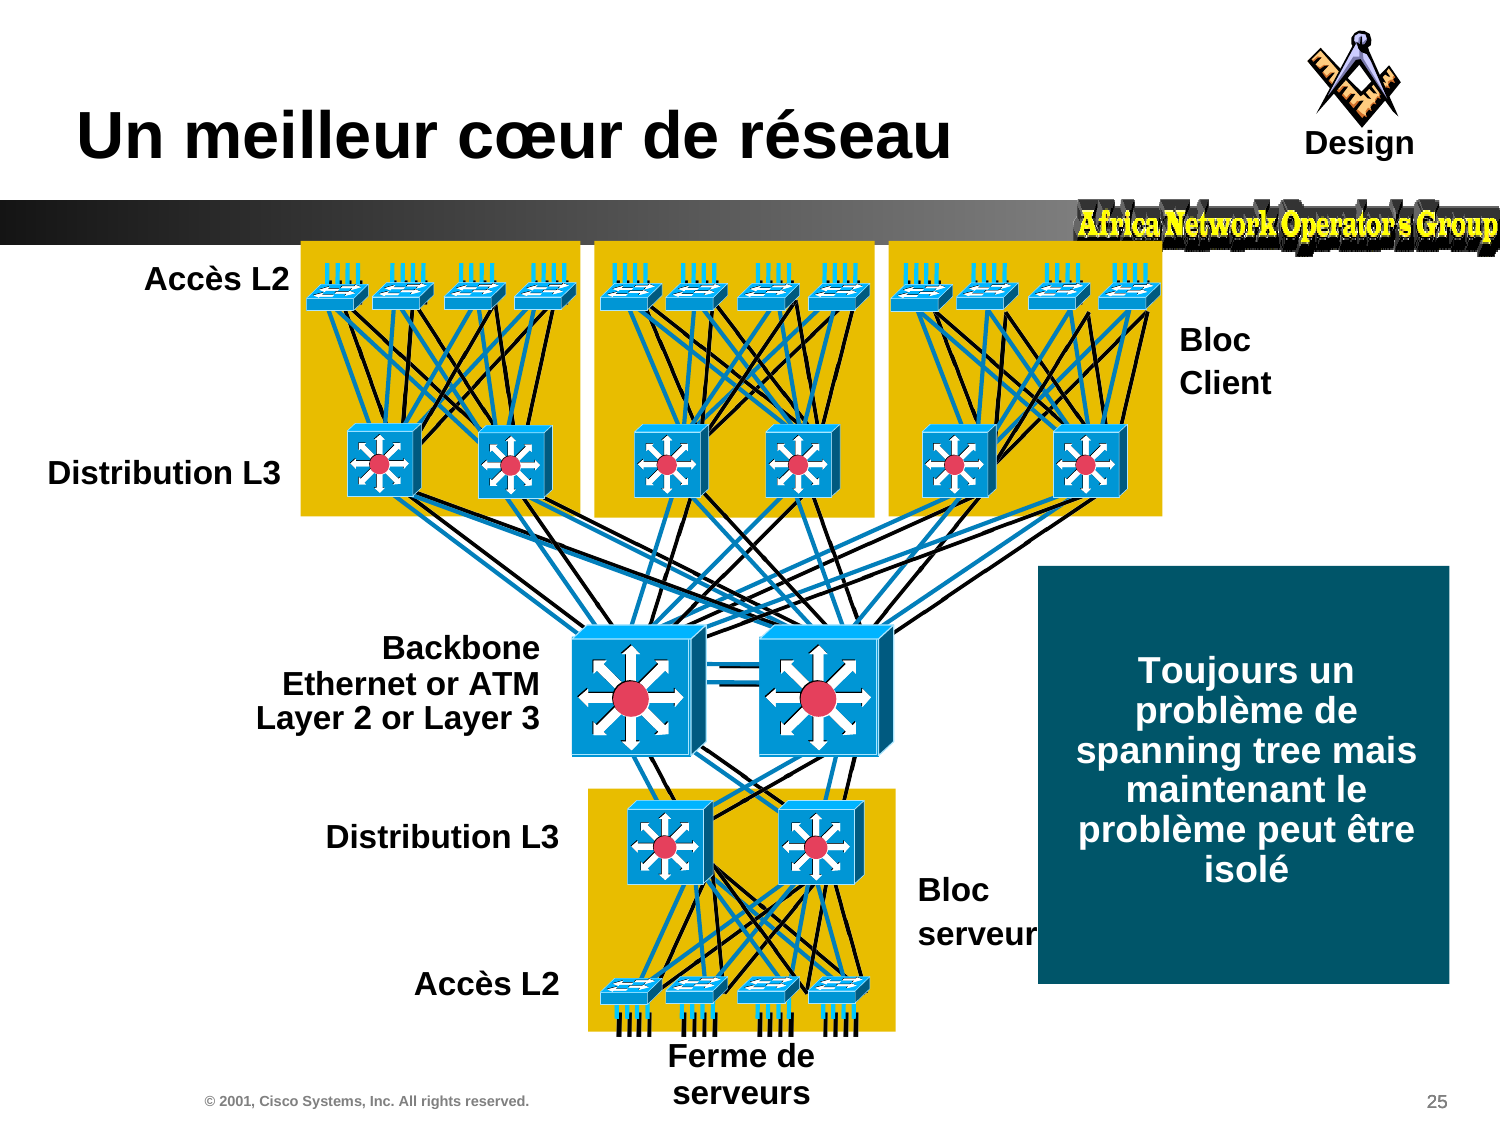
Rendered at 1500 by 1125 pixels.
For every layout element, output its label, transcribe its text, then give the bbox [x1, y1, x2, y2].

picture [713, 283, 729, 311]
text_box [409, 396, 433, 423]
text_box [663, 949, 700, 984]
text_box [967, 421, 1053, 517]
picture [967, 293, 982, 297]
text_box [714, 311, 743, 351]
picture [784, 815, 848, 879]
text_box [1099, 345, 1118, 402]
text_box [812, 967, 825, 976]
picture [737, 283, 751, 297]
text_box [710, 400, 779, 518]
text_box [784, 311, 798, 335]
text_box Design [1292, 118, 1428, 168]
picture [748, 986, 763, 991]
text_box [511, 499, 533, 517]
text_box [774, 887, 805, 919]
picture [1076, 296, 1091, 310]
text_box [715, 983, 757, 1031]
text_box [484, 310, 497, 346]
text_box [768, 917, 779, 927]
text_box [474, 378, 491, 415]
picture [1043, 287, 1074, 293]
text_box [401, 497, 433, 517]
text_box [460, 335, 482, 372]
picture [807, 976, 821, 1004]
text_box [355, 331, 387, 408]
text_box [765, 498, 795, 518]
text_box [689, 356, 705, 416]
text_box [407, 381, 420, 414]
text_box [442, 358, 454, 376]
text_box [1059, 367, 1078, 391]
text_box [747, 925, 755, 933]
text_box [769, 788, 825, 800]
text_box [722, 933, 746, 964]
text_box Bloc Client [1167, 317, 1387, 443]
picture [890, 284, 903, 298]
text_box [414, 310, 443, 360]
text_box [1073, 310, 1087, 328]
picture [633, 815, 697, 879]
picture [354, 297, 369, 311]
text_box [762, 925, 772, 935]
text_box [684, 1004, 692, 1031]
text_box [640, 1005, 647, 1031]
text_box [715, 872, 721, 881]
text_box [1035, 405, 1045, 413]
text_box [1107, 320, 1143, 424]
text_box [791, 990, 823, 1031]
text_box [808, 407, 815, 424]
picture [483, 438, 538, 493]
picture [443, 282, 457, 310]
picture [785, 283, 801, 311]
picture [636, 283, 652, 288]
picture [927, 437, 982, 492]
text_box [799, 942, 811, 956]
picture [420, 282, 435, 310]
text_box [452, 374, 459, 383]
text_box [503, 310, 531, 350]
text_box [695, 1004, 702, 1031]
text_box [633, 311, 683, 424]
text_box [786, 903, 802, 932]
text_box [1026, 378, 1038, 394]
picture [634, 424, 641, 432]
picture [856, 976, 871, 1004]
text_box [839, 788, 896, 1032]
picture [648, 283, 663, 311]
picture [640, 437, 695, 492]
text_box [729, 882, 752, 904]
text_box [1000, 387, 1013, 417]
text_box [506, 336, 525, 395]
picture [702, 977, 718, 981]
text_box [528, 500, 562, 517]
picture [1028, 282, 1044, 297]
picture [600, 978, 613, 992]
text_box [836, 1004, 843, 1031]
picture [1307, 29, 1402, 118]
text_box [788, 332, 800, 352]
text_box [998, 400, 1026, 436]
text_box [948, 499, 974, 517]
text_box [704, 936, 717, 953]
text_box [540, 499, 576, 517]
picture [921, 424, 929, 498]
picture [938, 284, 954, 312]
text_box [714, 791, 750, 815]
text_box [791, 349, 809, 415]
text_box [1081, 352, 1093, 371]
picture [579, 646, 682, 749]
picture [701, 424, 710, 498]
picture [697, 685, 708, 758]
text_box Distribution L3 [4, 448, 294, 498]
text_box [654, 788, 671, 800]
text_box [491, 362, 509, 425]
picture [492, 282, 507, 310]
text_box [729, 373, 739, 383]
text_box Backbone Ethernet or ATM Layer 2 or Layer 3 [242, 624, 555, 744]
text_box [433, 371, 446, 390]
text_box [456, 381, 467, 396]
picture [455, 293, 469, 297]
picture [525, 292, 539, 297]
text_box Ferme de serveurs [597, 1031, 886, 1119]
picture [824, 981, 854, 987]
picture [1058, 437, 1114, 492]
text_box [987, 318, 1001, 364]
text_box [482, 310, 488, 318]
text_box [733, 361, 746, 375]
text_box [411, 333, 435, 377]
picture [600, 283, 612, 297]
picture [1120, 424, 1129, 498]
text_box [514, 310, 550, 425]
picture [832, 424, 841, 498]
picture [702, 284, 717, 288]
picture [819, 986, 833, 991]
picture [480, 283, 496, 287]
text_box [801, 498, 818, 518]
text_box [806, 325, 827, 381]
text_box [588, 788, 681, 1032]
text_box [888, 240, 1163, 517]
text_box [826, 1004, 833, 1031]
picture [342, 285, 357, 289]
picture [322, 288, 351, 295]
picture [792, 976, 801, 1004]
text_box [774, 364, 792, 399]
text_box [785, 506, 801, 518]
text_box [488, 343, 500, 365]
text_box [428, 386, 439, 399]
picture [530, 286, 560, 293]
text_box [949, 341, 980, 412]
text_box [697, 498, 723, 518]
picture [988, 433, 997, 498]
text_box [707, 369, 721, 397]
picture [636, 977, 651, 983]
text_box [452, 410, 478, 437]
text_box [742, 384, 751, 392]
text_box [846, 1004, 853, 1031]
text_box [941, 320, 981, 361]
text_box [706, 951, 719, 976]
text_box [693, 345, 706, 358]
text_box [711, 327, 735, 365]
text_box [924, 319, 976, 424]
picture [737, 976, 751, 991]
picture [388, 286, 418, 293]
text_box [750, 311, 779, 353]
text_box [740, 914, 750, 925]
text_box [771, 1004, 778, 1031]
picture [774, 284, 789, 288]
text_box [594, 240, 875, 518]
picture [627, 800, 636, 809]
text_box [1084, 368, 1101, 424]
text_box [1046, 414, 1060, 424]
text_box [1077, 321, 1090, 354]
text_box [763, 945, 789, 976]
text_box [725, 943, 756, 983]
text_box [826, 886, 858, 976]
picture [545, 425, 554, 499]
text_box [705, 408, 720, 424]
text_box [393, 352, 405, 369]
picture [650, 978, 663, 1005]
picture [677, 986, 691, 991]
picture [716, 976, 729, 1004]
text_box [795, 953, 809, 986]
text_box [394, 310, 408, 356]
text_box [756, 368, 767, 380]
text_box [535, 310, 542, 317]
text_box [645, 885, 694, 978]
picture [767, 646, 870, 749]
picture [306, 284, 319, 298]
text_box [765, 348, 785, 372]
picture [1038, 293, 1054, 297]
text_box [828, 788, 844, 800]
text_box [1067, 384, 1084, 419]
text_box [1004, 342, 1028, 383]
picture [1004, 296, 1019, 310]
text_box [803, 311, 830, 338]
text_box [1011, 498, 1066, 517]
text_box [657, 328, 688, 390]
text_box [422, 418, 516, 517]
text_box [1043, 318, 1072, 370]
text_box [817, 915, 837, 966]
picture [821, 800, 865, 886]
picture [844, 284, 860, 288]
picture [346, 423, 354, 497]
text_box [986, 359, 998, 375]
text_box [754, 932, 765, 946]
text_box [714, 798, 778, 899]
text_box [992, 310, 1007, 325]
text_box [780, 927, 795, 943]
picture [408, 283, 424, 288]
text_box [911, 498, 955, 517]
picture [371, 282, 385, 310]
text_box [1049, 498, 1088, 517]
text_box [650, 989, 681, 1031]
text_box [449, 393, 457, 403]
picture [807, 283, 821, 311]
text_box [1021, 392, 1031, 403]
text_box [668, 498, 688, 518]
text_box [925, 312, 936, 322]
picture [562, 282, 577, 310]
text_box [442, 400, 452, 410]
text_box [760, 793, 778, 807]
text_box [1049, 388, 1060, 401]
picture [765, 424, 773, 432]
text_box [721, 922, 739, 941]
text_box [1038, 565, 1450, 984]
text_box [760, 1004, 767, 1031]
text_box [742, 349, 753, 364]
text_box [630, 1005, 636, 1031]
picture [1109, 293, 1124, 297]
text_box [683, 963, 702, 976]
text_box [410, 368, 426, 386]
text_box [650, 311, 689, 344]
picture [927, 284, 943, 289]
text_box [619, 1005, 627, 1031]
text_box [815, 955, 840, 976]
picture [383, 292, 397, 297]
text_box [700, 885, 715, 937]
text_box [687, 501, 707, 518]
picture [1098, 282, 1112, 297]
text_box [754, 906, 763, 913]
text_box [801, 887, 820, 945]
text_box [760, 329, 782, 360]
picture [571, 624, 591, 631]
text_box [388, 366, 404, 423]
text_box [1042, 398, 1050, 407]
text_box [1128, 310, 1145, 327]
picture [665, 976, 679, 991]
picture [1002, 282, 1019, 288]
text_box [764, 380, 795, 417]
text_box [466, 360, 485, 386]
picture [1146, 296, 1161, 310]
picture [956, 282, 971, 297]
text_box [300, 240, 581, 517]
picture [844, 976, 860, 982]
picture [710, 808, 714, 882]
text_box [465, 394, 490, 425]
picture [759, 625, 769, 639]
picture [877, 624, 895, 758]
text_box [450, 310, 479, 363]
text_box [706, 381, 732, 412]
text_box [1058, 400, 1081, 424]
text_box [332, 311, 383, 423]
picture [551, 283, 567, 287]
text_box Accès L2 [40, 254, 302, 304]
picture [778, 800, 787, 807]
text_box [997, 432, 1011, 454]
picture [514, 282, 528, 297]
text_box [781, 1004, 788, 1031]
text_box [671, 788, 737, 801]
text_box [422, 408, 444, 438]
text_box [753, 393, 785, 421]
picture [665, 283, 679, 297]
text_box [742, 956, 774, 976]
text_box [422, 502, 462, 517]
text_box [694, 311, 708, 346]
text_box [705, 1004, 712, 1031]
text_box [748, 377, 757, 386]
text_box [1035, 365, 1047, 382]
text_box [1007, 412, 1038, 448]
text_box [815, 311, 850, 424]
text_box [671, 909, 699, 961]
text_box Accès L2 [310, 959, 572, 1009]
picture [856, 283, 871, 311]
text_box [716, 885, 742, 914]
text_box [1003, 375, 1018, 391]
text_box Distribution L3 [270, 812, 572, 862]
text_box [1053, 344, 1075, 379]
picture [460, 287, 490, 293]
text_box [710, 358, 726, 373]
text_box [715, 391, 745, 425]
picture [316, 294, 332, 298]
text_box Bloc serveur [904, 867, 1052, 995]
title Un meilleur cœur de réseau [62, 41, 1314, 180]
picture [352, 436, 408, 491]
text_box [772, 935, 793, 965]
picture [1070, 180, 1500, 275]
text_box [1096, 319, 1124, 357]
text_box [1007, 321, 1036, 367]
text_box [981, 372, 997, 424]
text_box [718, 900, 731, 926]
text_box [348, 311, 388, 353]
text_box [1045, 380, 1052, 388]
picture [771, 437, 826, 492]
text_box Toujours un problème de spanning tree mais maintenant le problème peut être isolé [1055, 645, 1438, 897]
text_box [762, 886, 788, 907]
